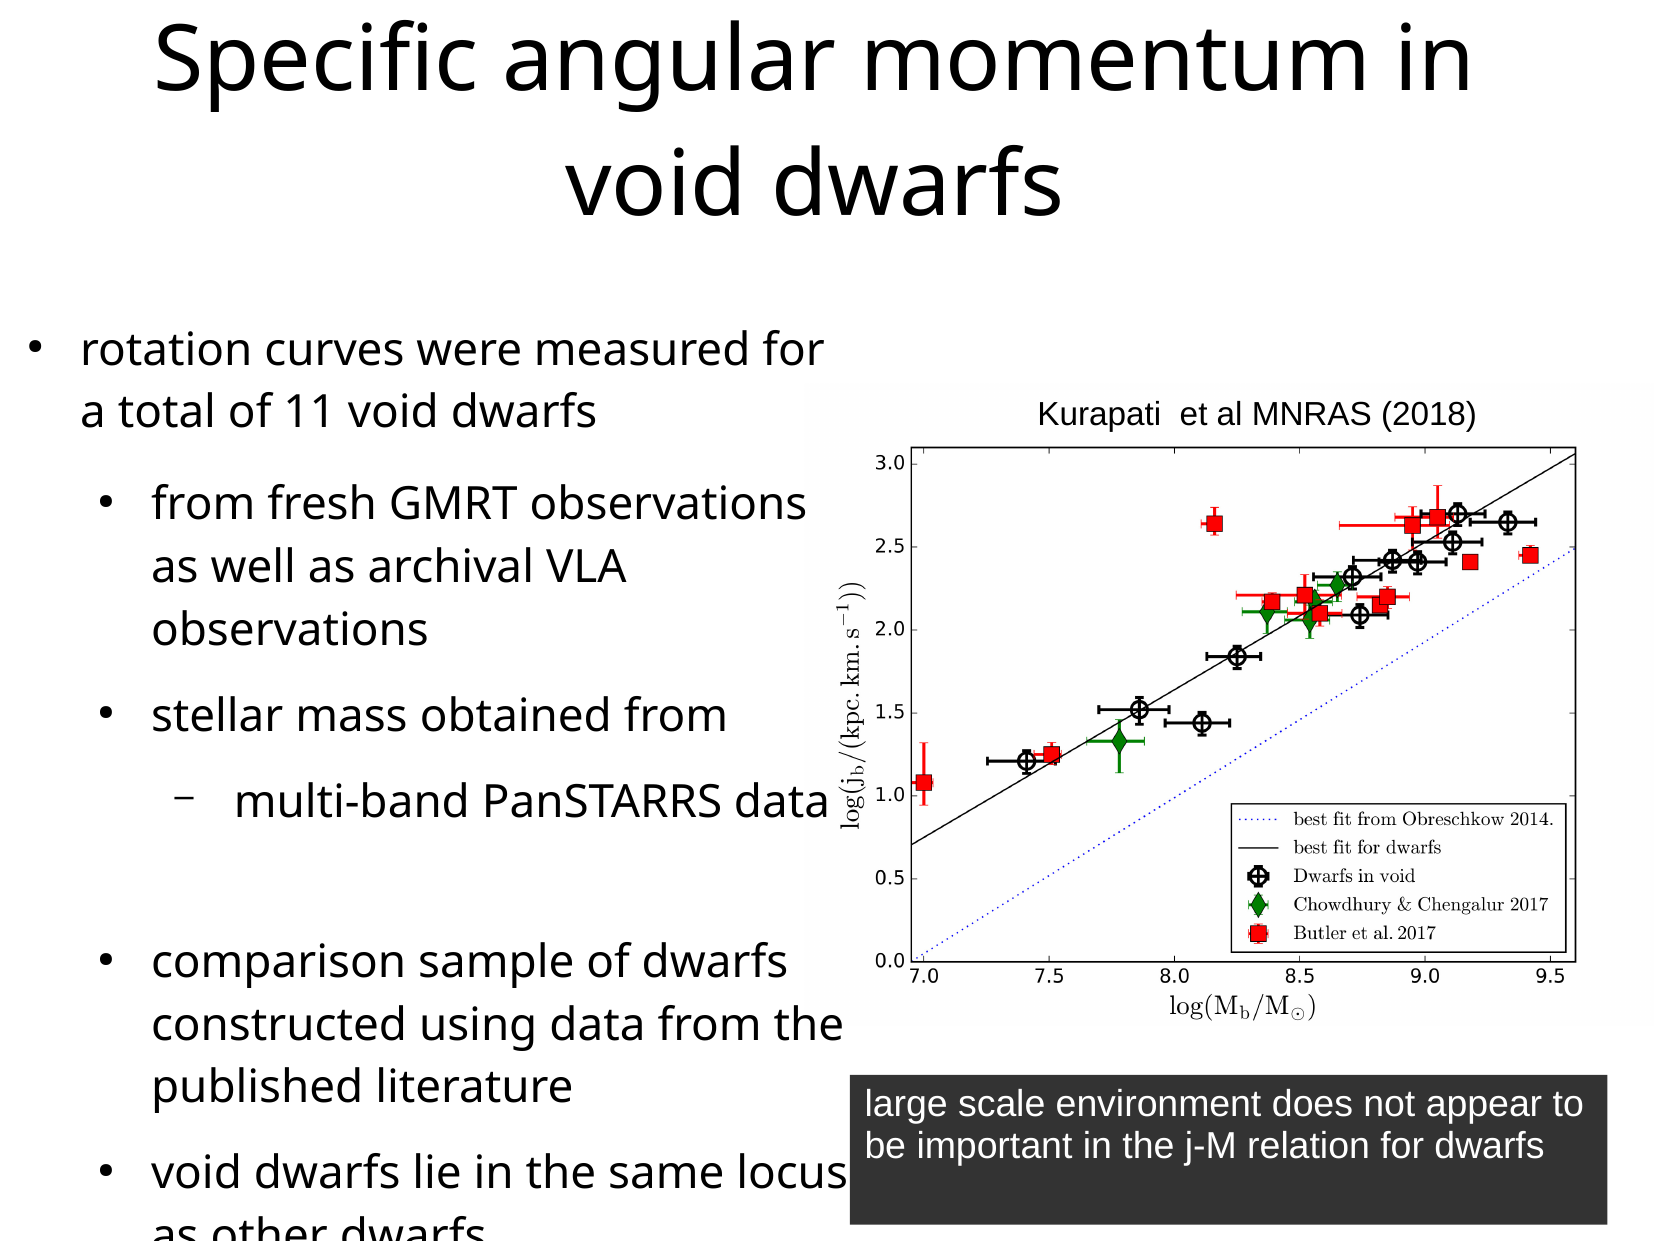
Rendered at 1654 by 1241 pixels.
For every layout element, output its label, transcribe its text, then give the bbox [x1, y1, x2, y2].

picture [0, 0, 1654, 1241]
title Specific angular momentum in void dwarfs [70, 9, 1559, 224]
text_box large scale environment does not appear to be important in the j-M relation for dwarfs [849, 1074, 1608, 1225]
list rotation curves were measured for a total of 11 void dwarfs from fresh GMRT observations as well as archival VLA observations stellar mass obtained from multi-band PanSTARRS data comparison sample of dwarfs constructed using data from the published literature void dwarfs lie in the same locus as other dwarfs [9, 316, 860, 1241]
text_box Kurapati et al MNRAS (2018) [1022, 388, 1504, 440]
